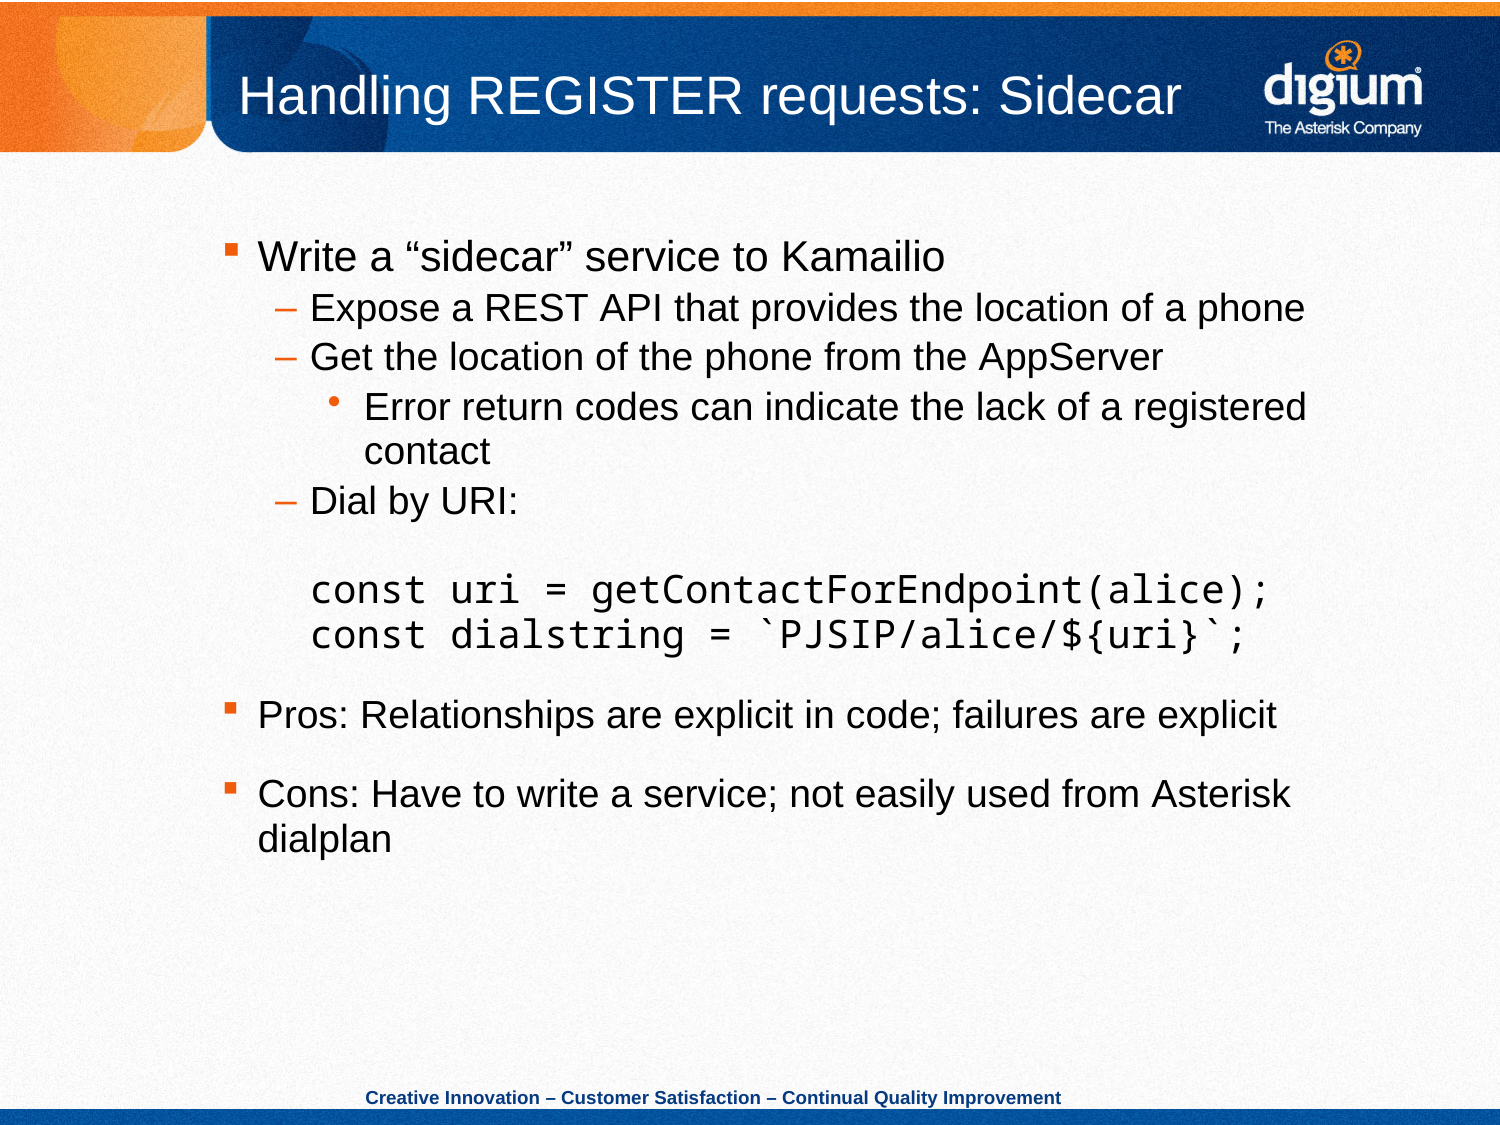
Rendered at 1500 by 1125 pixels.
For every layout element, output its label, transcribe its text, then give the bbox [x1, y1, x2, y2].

title Handling REGISTER requests: Sidecar [238, 27, 1243, 127]
list Write a “sidecar” service to Kamailio Expose a REST API that provides the location of a phone Get the location of the phone from the AppServer Error return codes can indicate the lack of a registered contact Dial by URI: const uri = getContactForEndpoint(alice); const dialstring = `PJSIP/alice/${uri}`; Pros: Relationships are explicit in code; failures are explicit Cons: Have to write a service; not easily used from Asterisk dialplan [206, 224, 1366, 877]
picture [0, 2, 1500, 1125]
